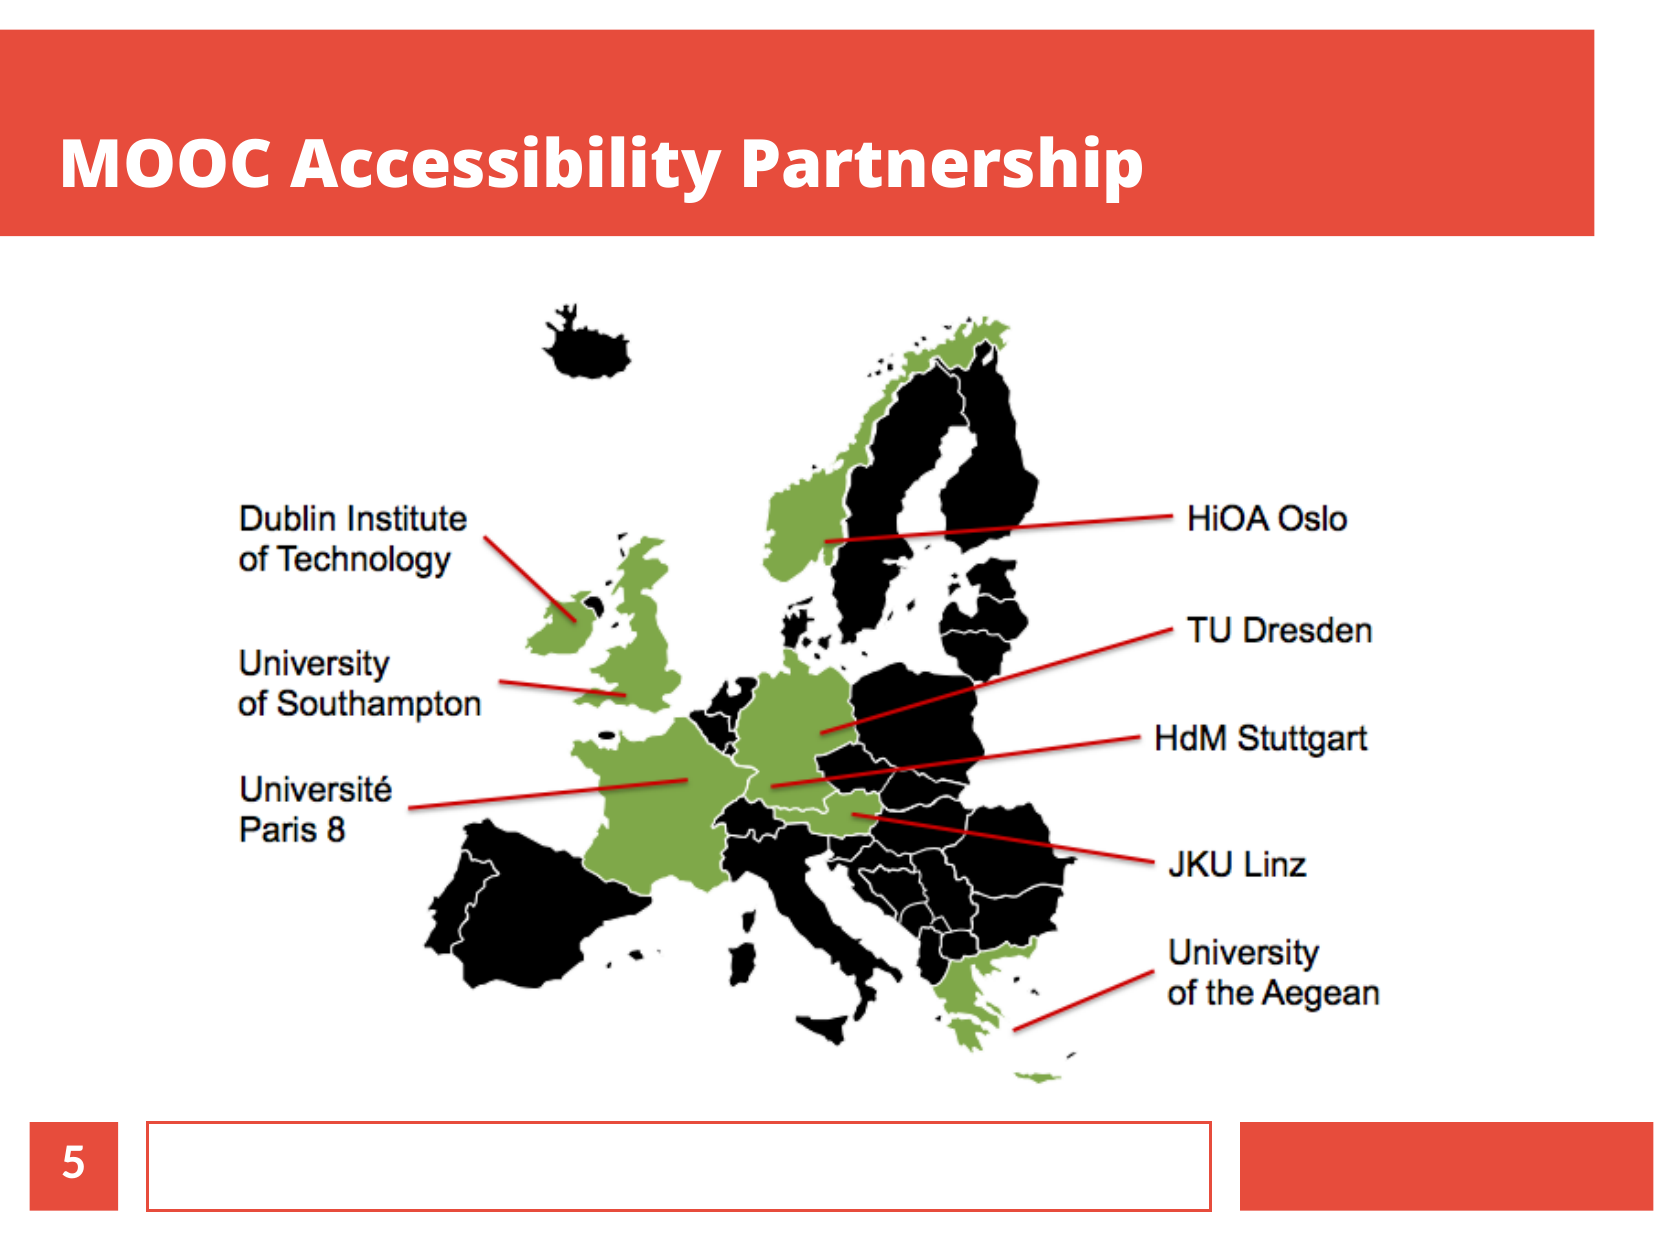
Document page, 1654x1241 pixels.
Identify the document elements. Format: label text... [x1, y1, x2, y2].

title MOOC Accessibility Partnership [59, 59, 1595, 207]
picture [231, 295, 1393, 1093]
